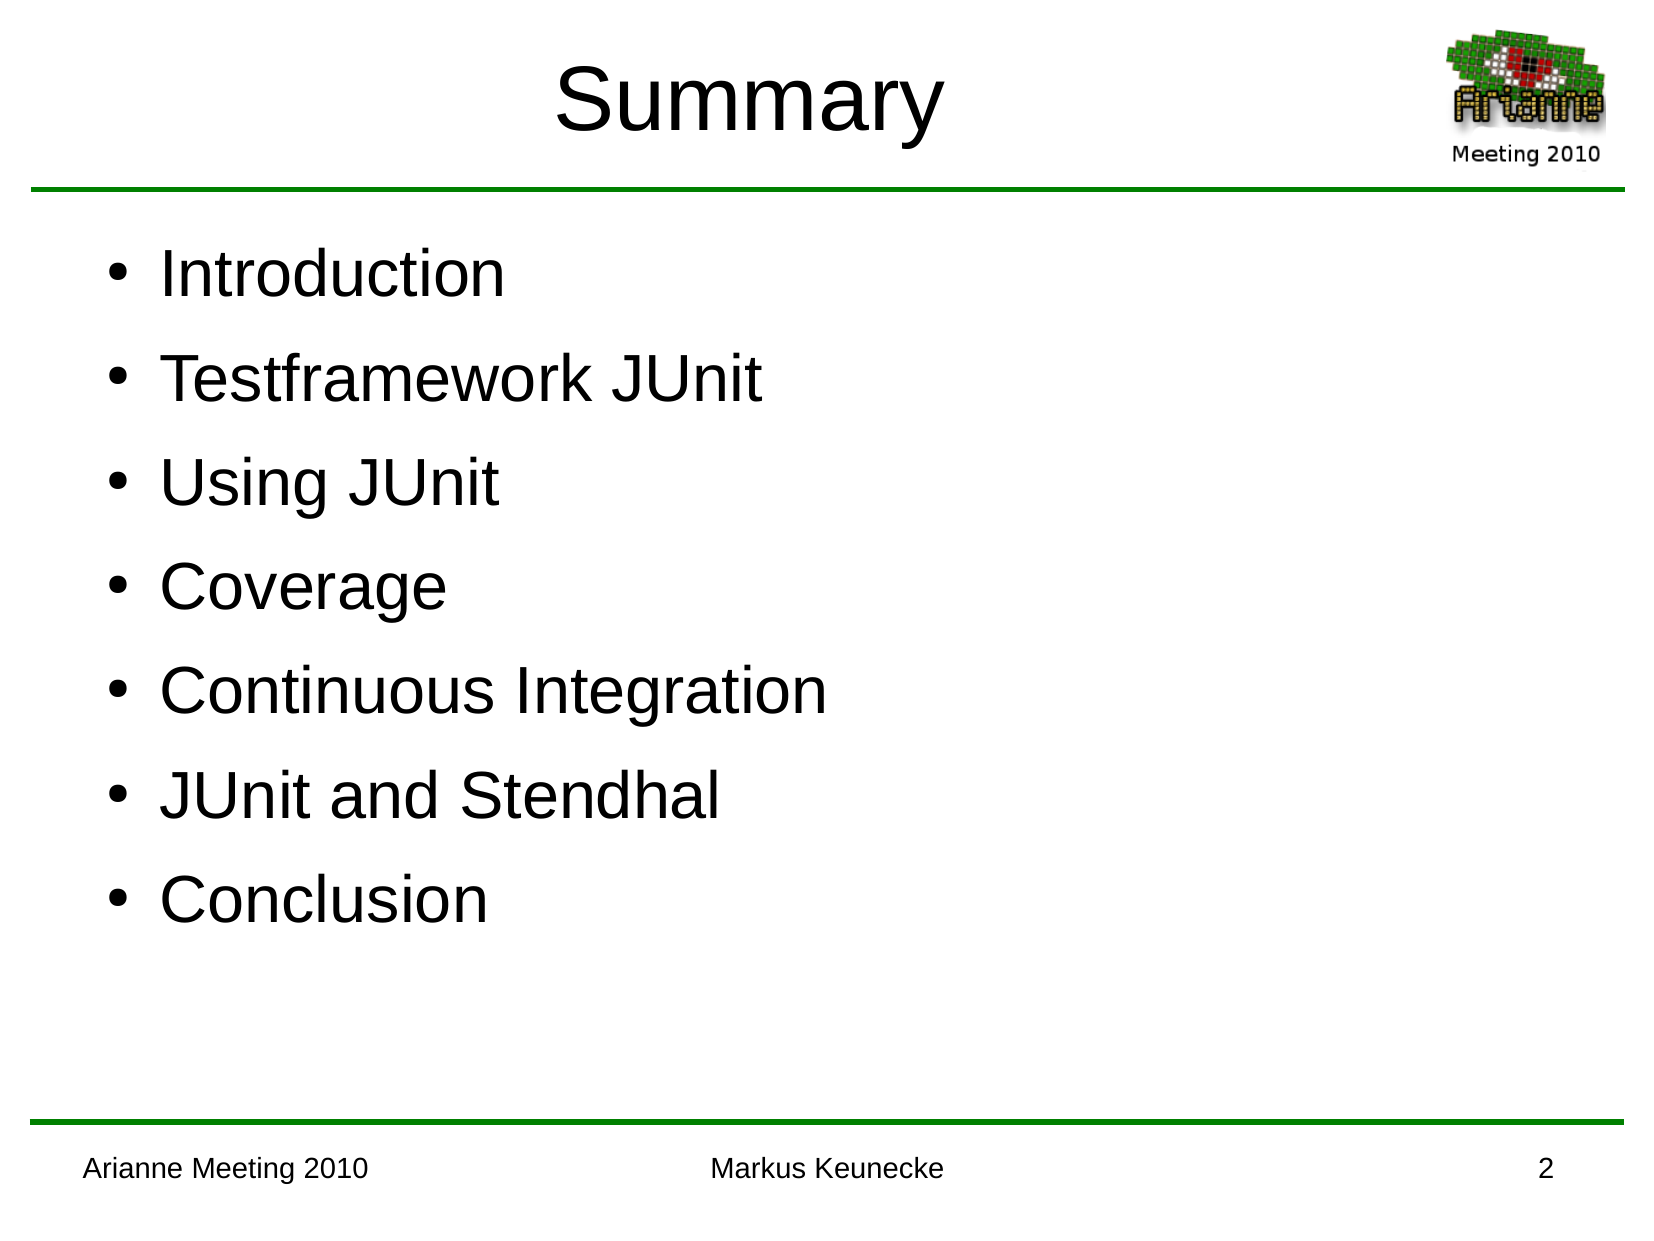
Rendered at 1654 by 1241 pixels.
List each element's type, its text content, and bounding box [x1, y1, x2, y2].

list Introduction Testframework JUnit Using JUnit Coverage Continuous Integration JUnit and Stendhal Conclusion [88, 236, 1577, 1080]
title Summary [82, 47, 1418, 150]
picture [1446, 29, 1606, 178]
